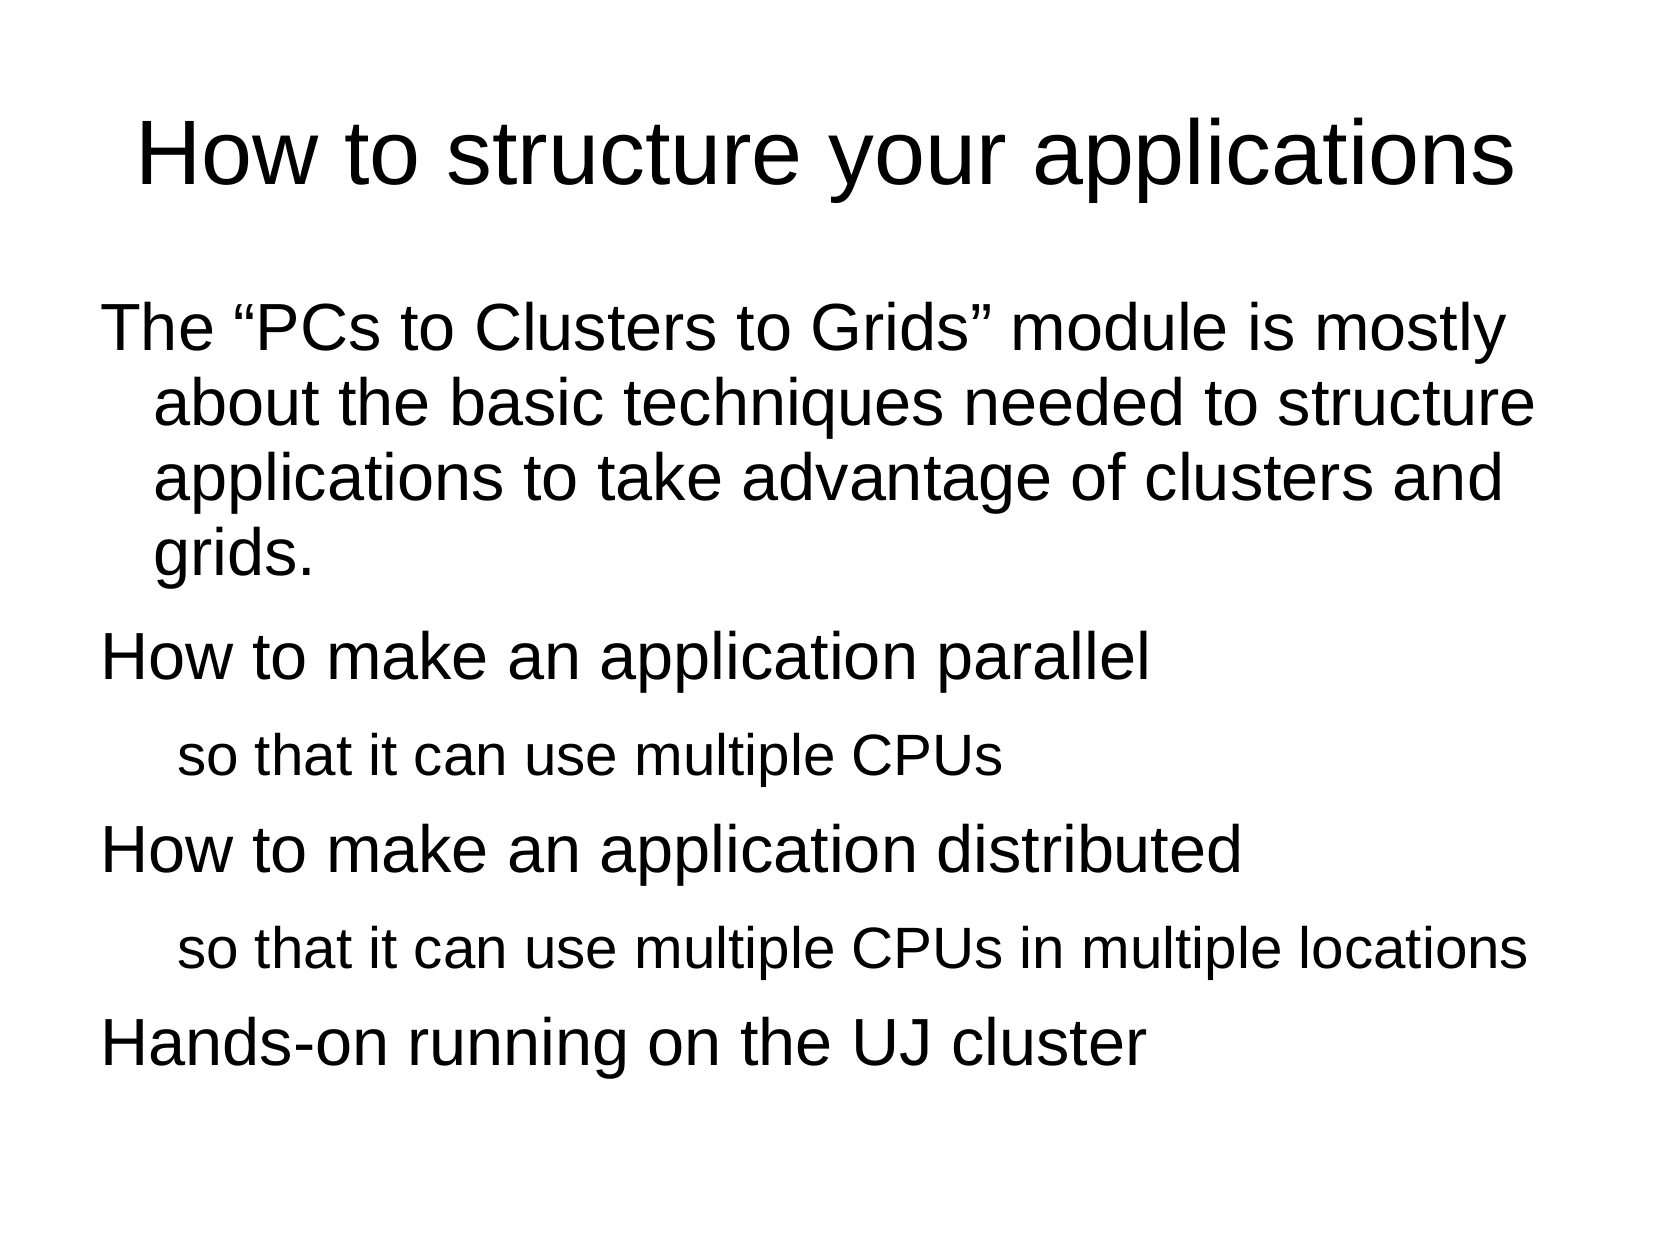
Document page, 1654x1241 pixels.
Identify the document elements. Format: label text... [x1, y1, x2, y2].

title How to structure your applications [82, 56, 1571, 250]
list The “PCs to Clusters to Grids” module is mostly about the basic techniques needed to structure applications to take advantage of clusters and grids. How to make an application parallel so that it can use multiple CPUs How to make an application distributed so that it can use multiple CPUs in multiple locations Hands-on running on the UJ cluster [82, 290, 1571, 1165]
